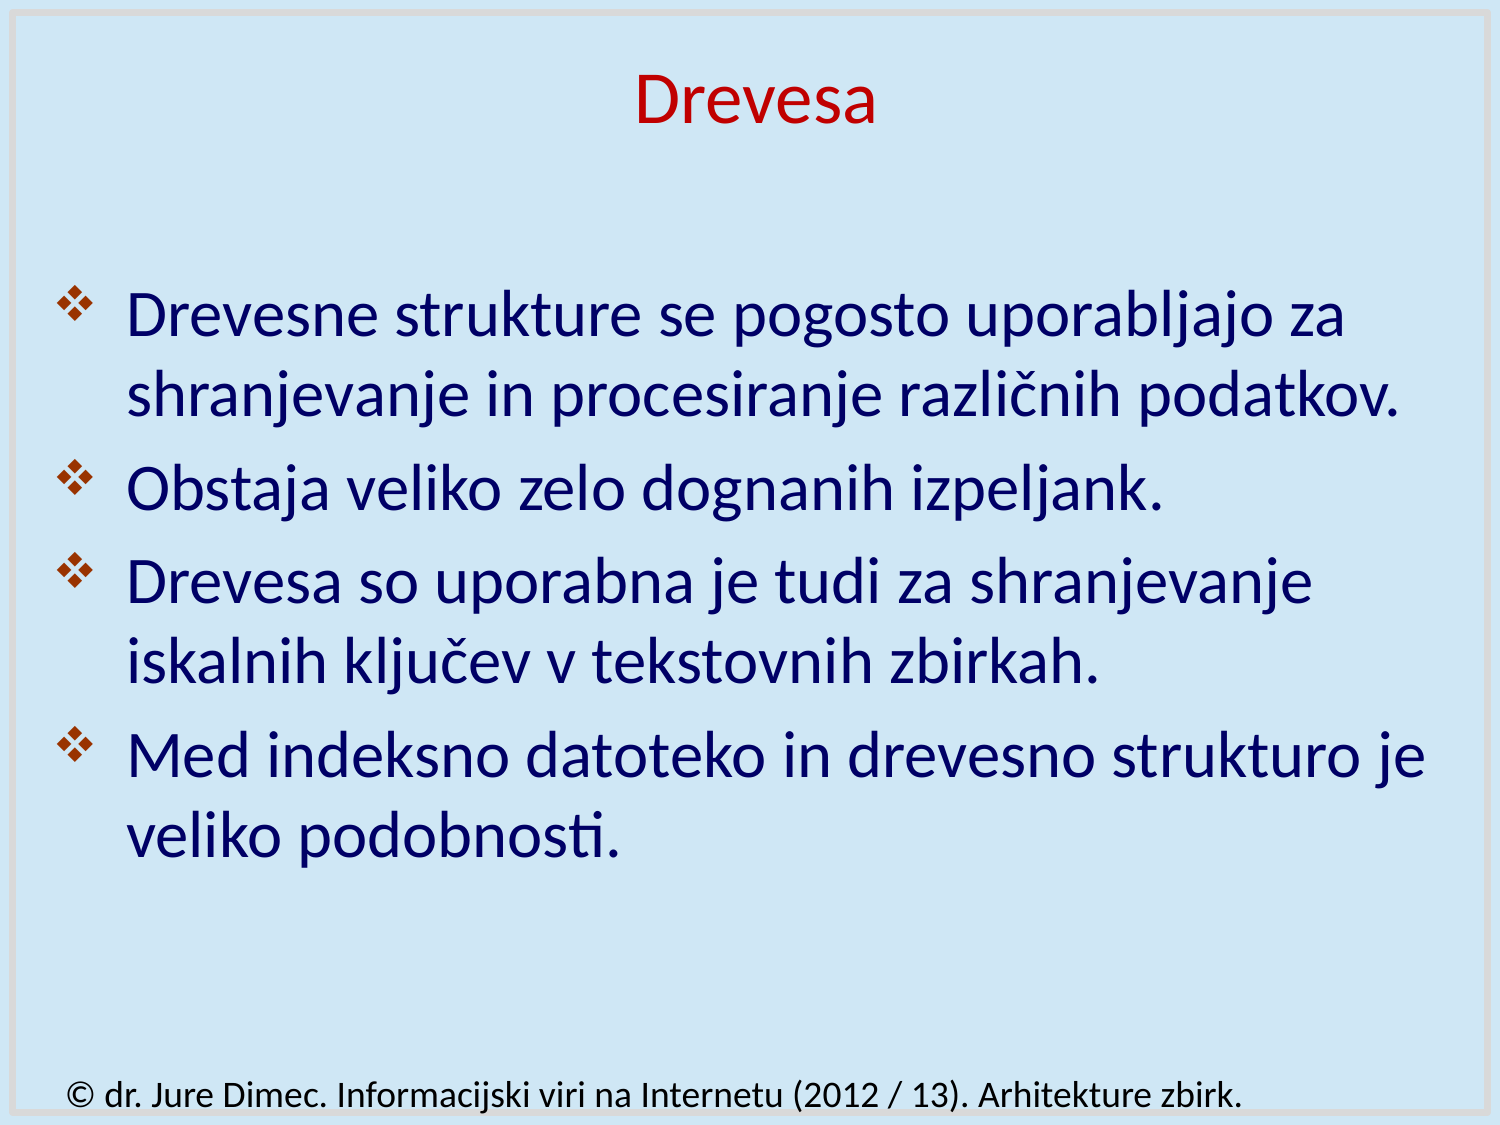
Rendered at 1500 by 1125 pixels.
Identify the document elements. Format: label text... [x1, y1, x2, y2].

list Drevesne strukture se pogosto uporabljajo za shranjevanje in procesiranje različnih podatkov. Obstaja veliko zelo dognanih izpeljank. Drevesa so uporabna je tudi za shranjevanje iskalnih ključev v tekstovnih zbirkah. Med indeksno datoteko in drevesno strukturo je veliko podobnosti. [37, 262, 1475, 1050]
title Drevesa [37, 37, 1475, 150]
footer © dr. Jure Dimec. Informacijski viri na Internetu (2012 / 13). Arhitekture zbirk. [50, 1062, 1300, 1103]
